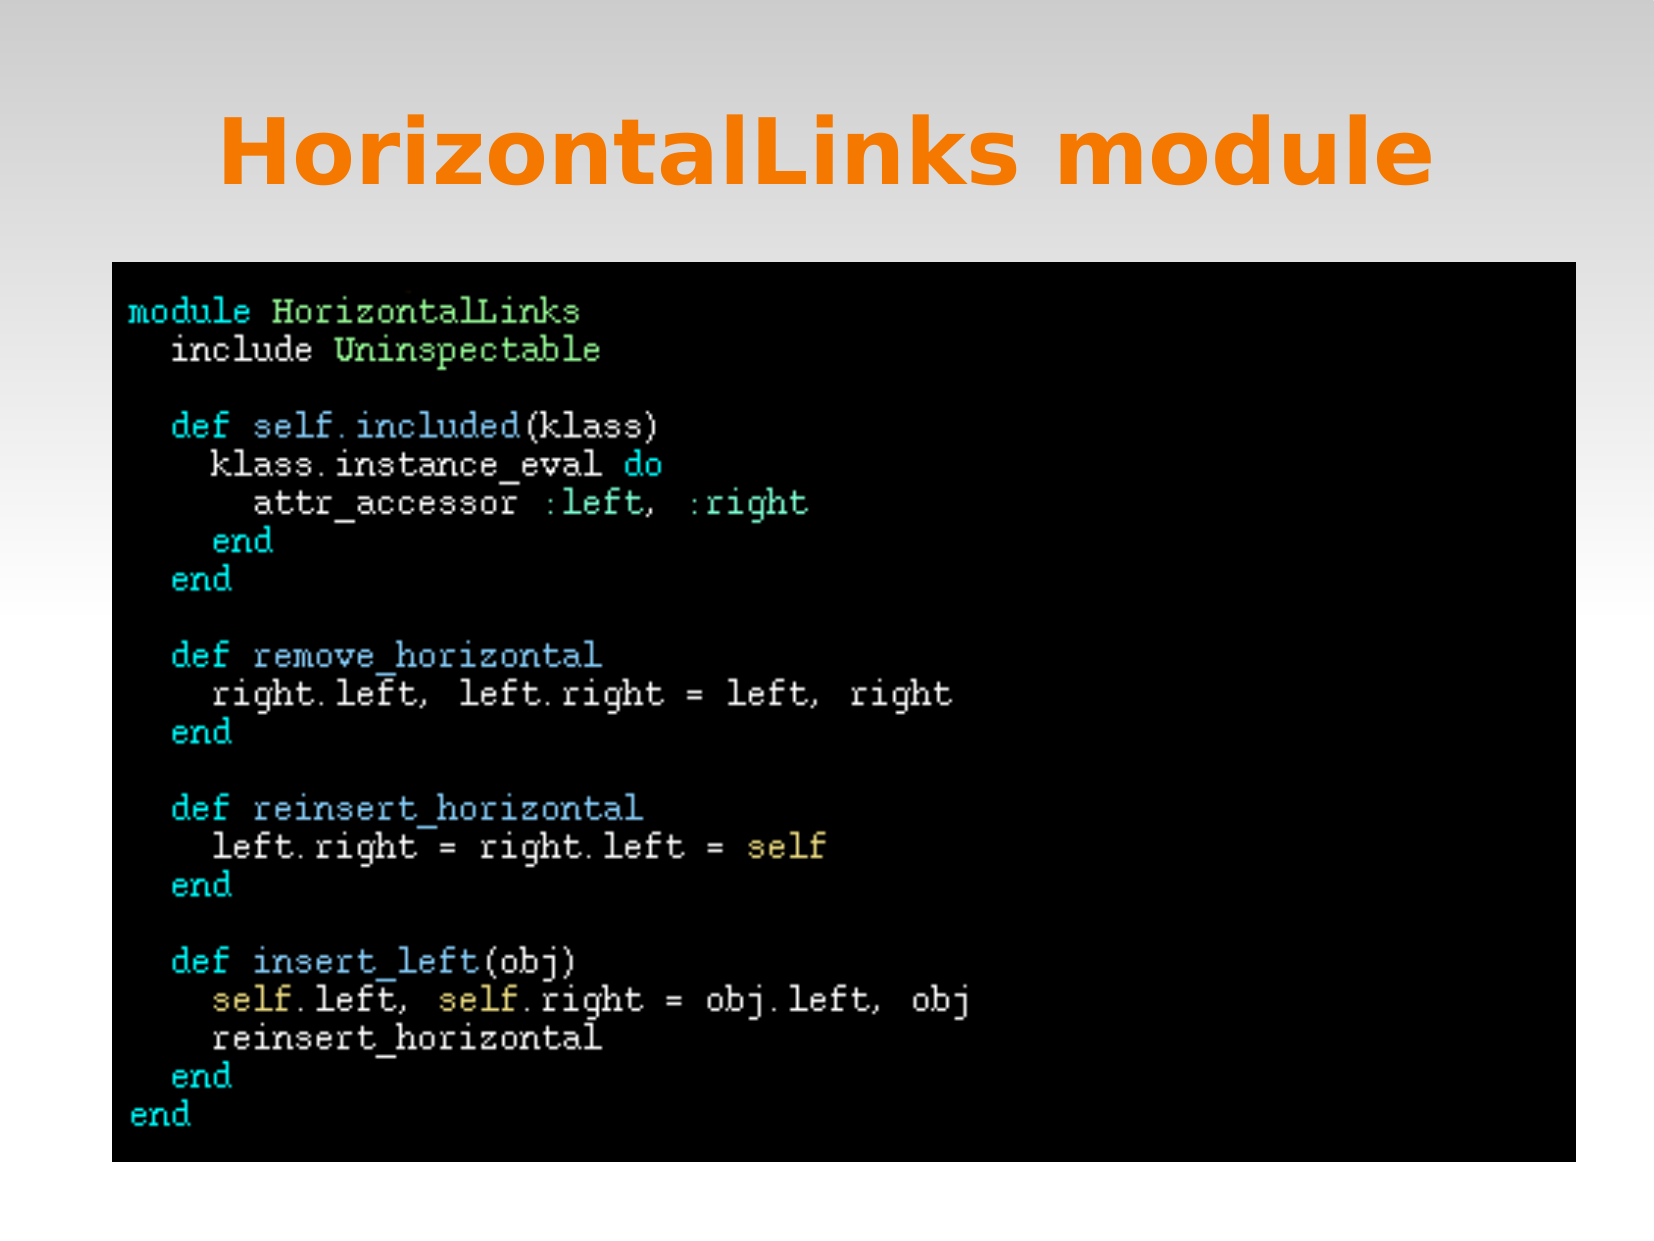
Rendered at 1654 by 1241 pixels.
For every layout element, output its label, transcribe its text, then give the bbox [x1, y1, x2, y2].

picture [112, 262, 1576, 1162]
title HorizontalLinks module [82, 56, 1571, 250]
